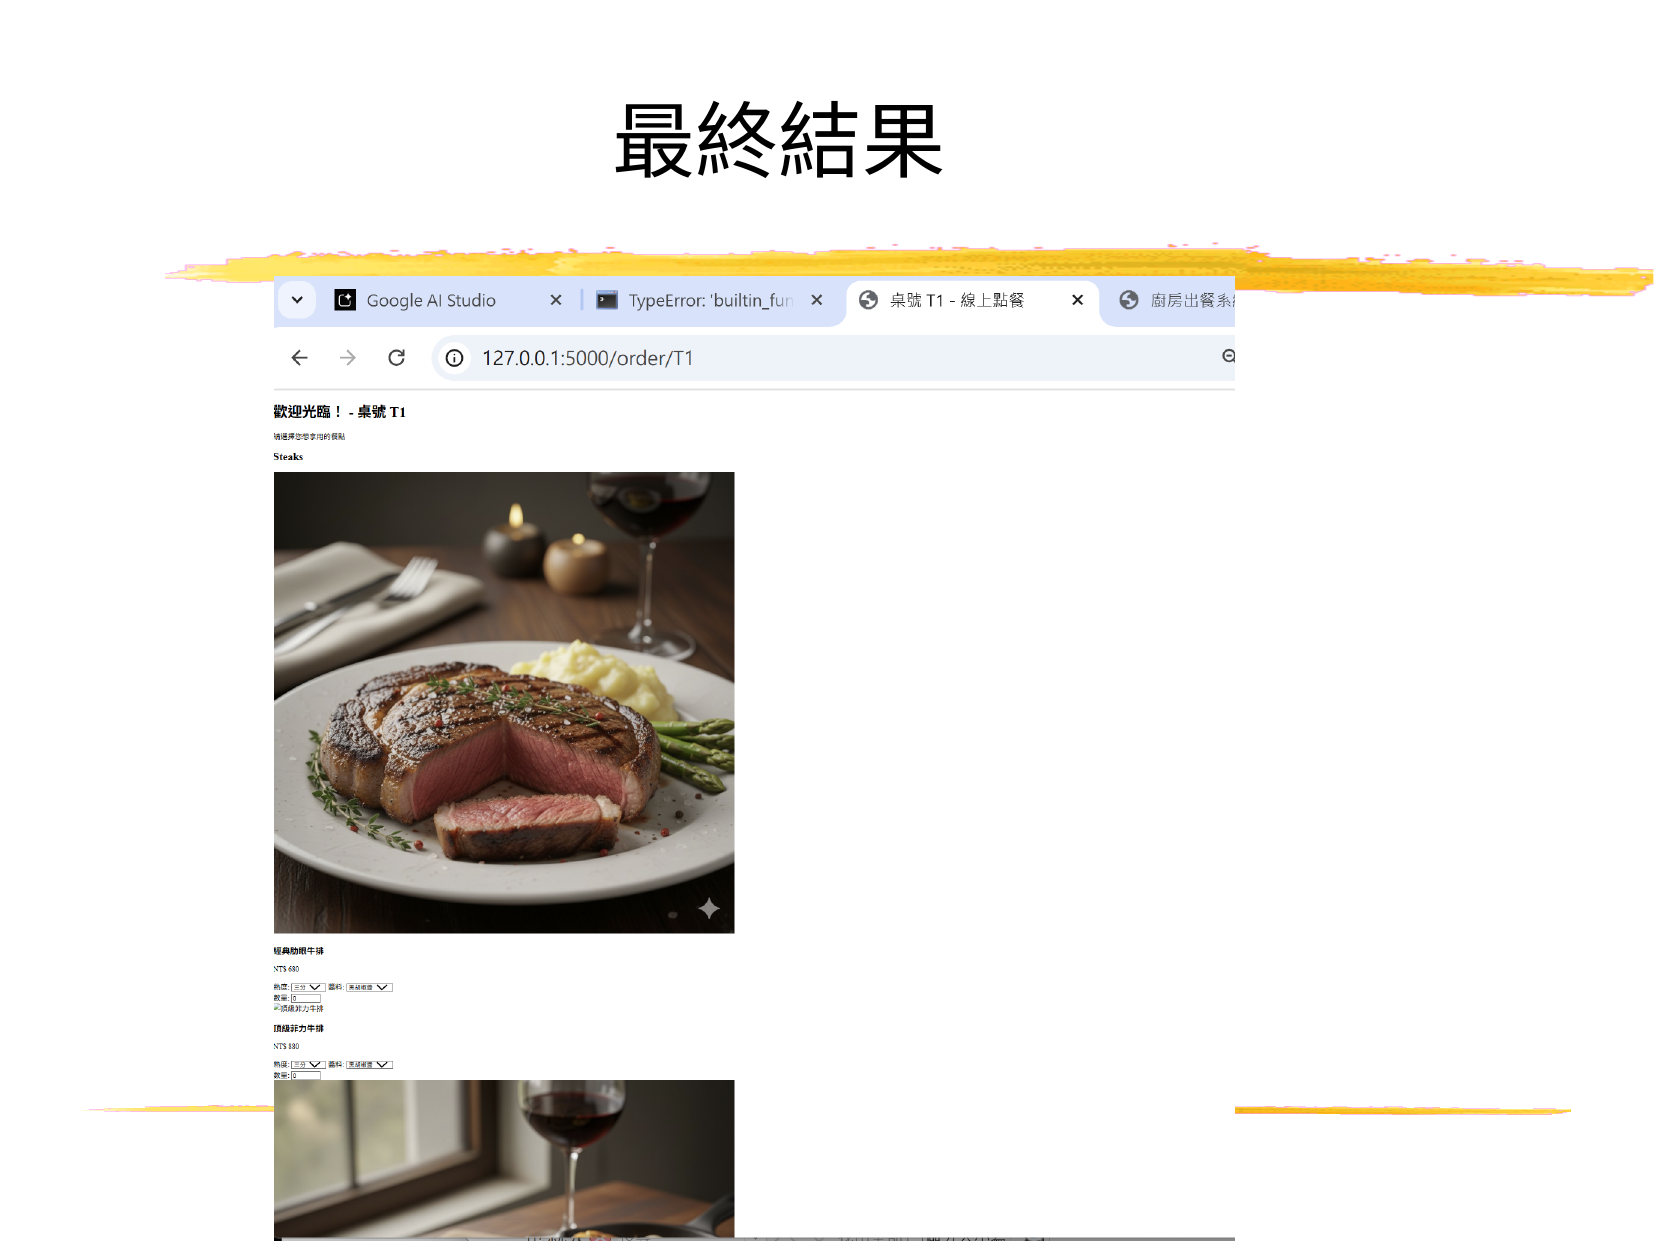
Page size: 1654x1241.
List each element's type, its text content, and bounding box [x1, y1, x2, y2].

picture [82, 237, 1654, 1241]
title 最終結果 [76, 28, 1482, 235]
